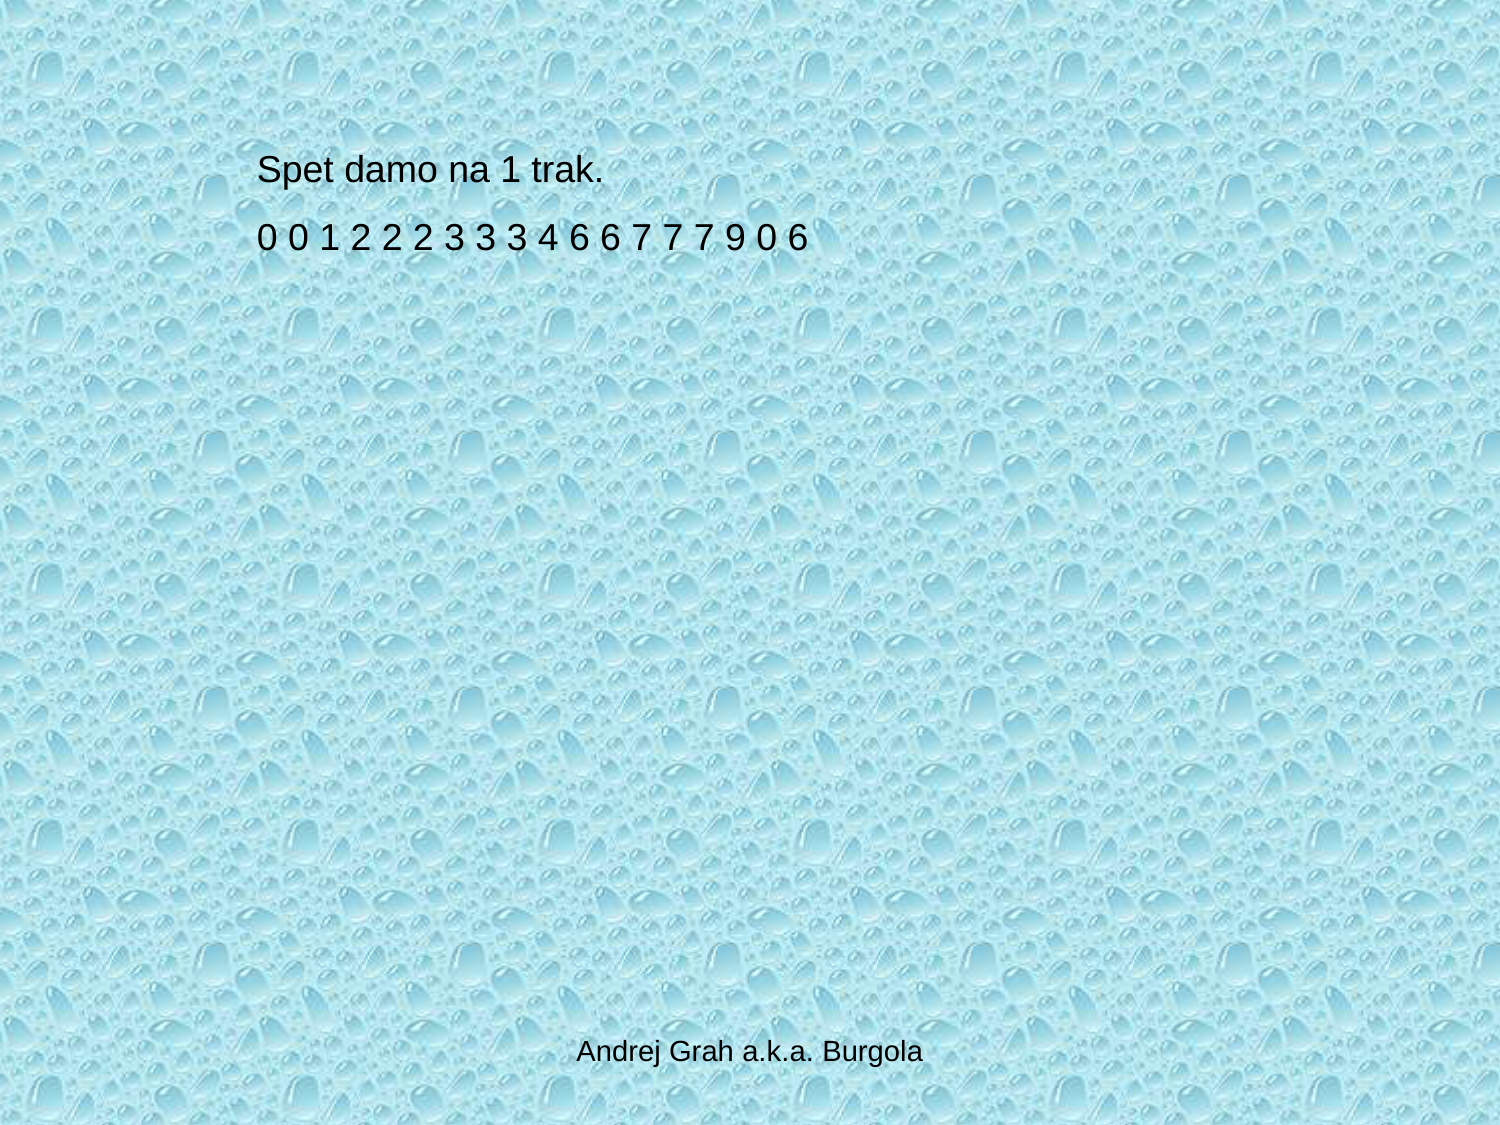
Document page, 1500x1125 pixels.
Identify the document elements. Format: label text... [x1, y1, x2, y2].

text_box Andrej Grah a.k.a. Burgola [512, 1024, 988, 1103]
text_box Spet damo na 1 trak. 0 0 1 2 2 2 3 3 3 4 6 6 7 7 7 9 0 6 [242, 137, 1306, 267]
picture [0, 0, 1500, 1125]
